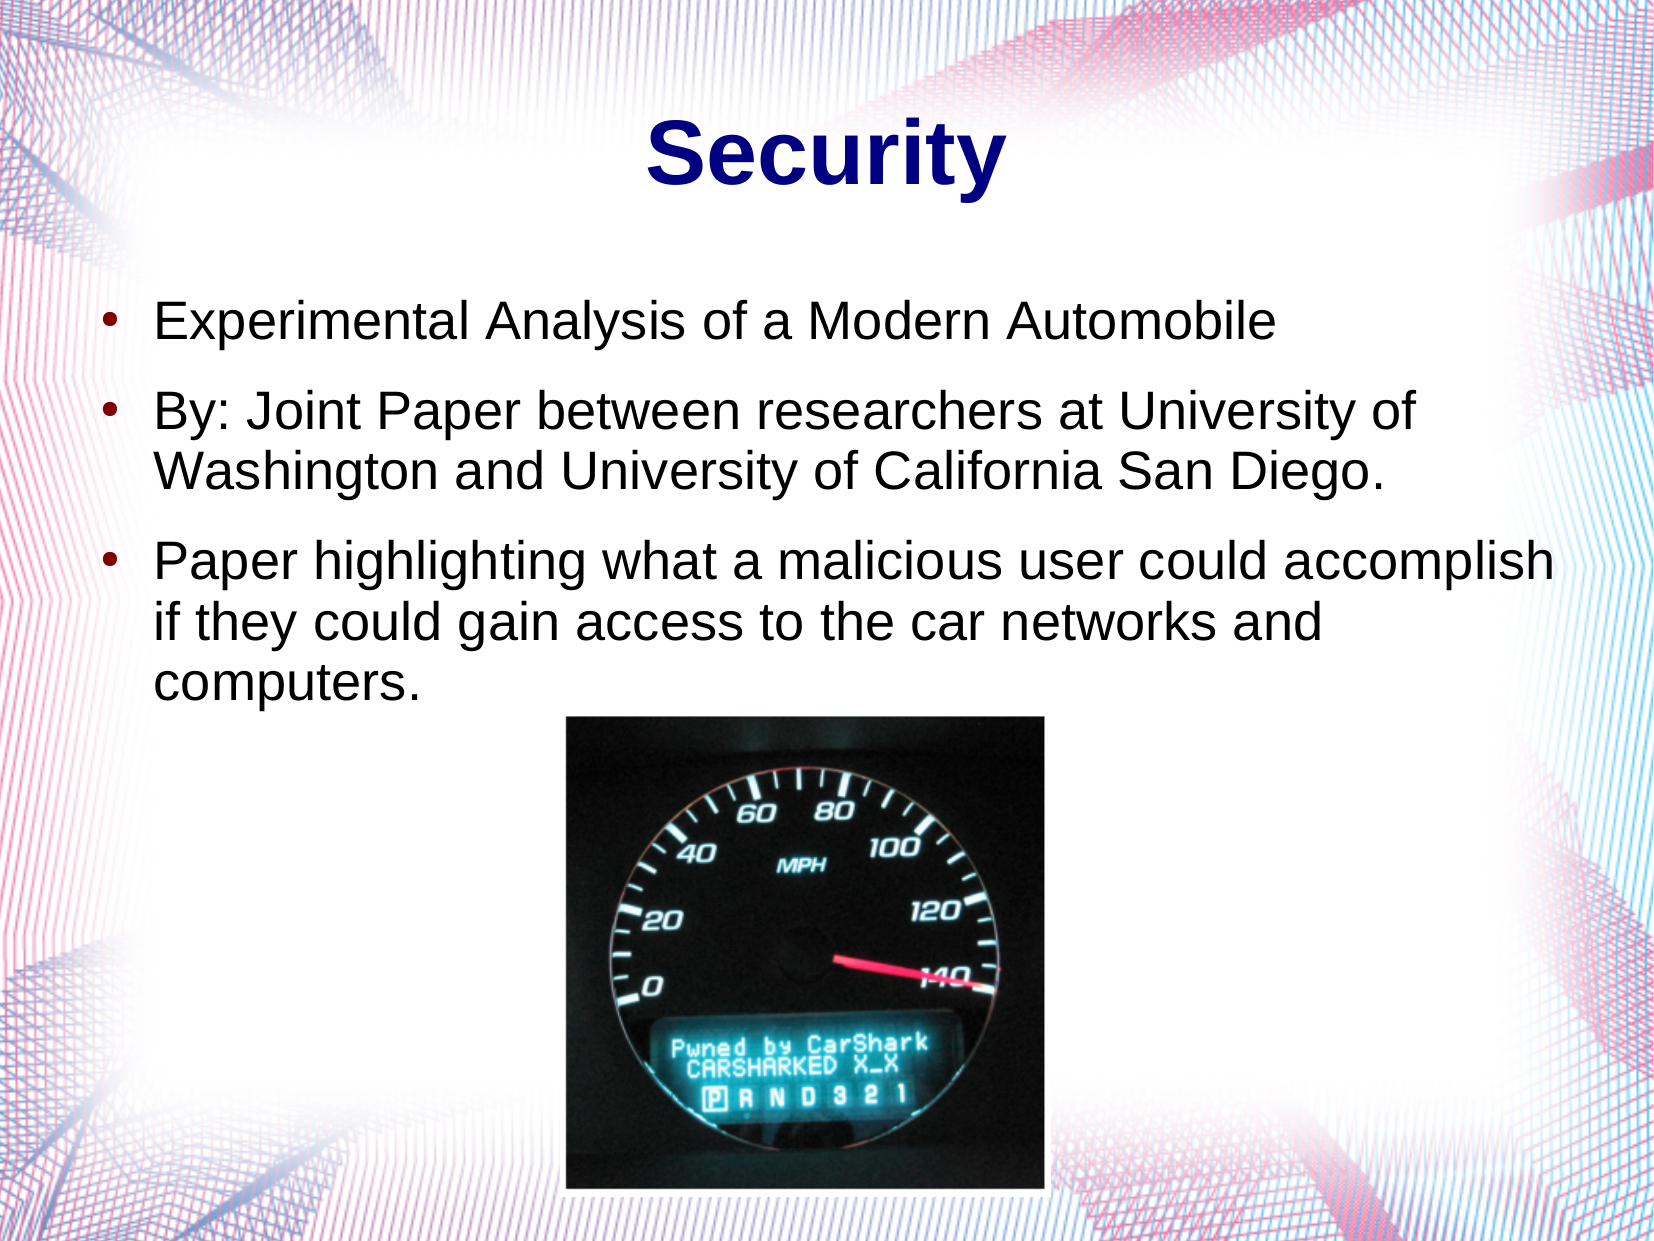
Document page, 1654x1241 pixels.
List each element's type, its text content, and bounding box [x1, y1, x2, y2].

picture [0, 0, 1654, 1241]
title Security [82, 49, 1571, 257]
list Experimental Analysis of a Modern Automobile By: Joint Paper between researchers at University of Washington and University of California San Diego. Paper highlighting what a malicious user could accomplish if they could gain access to the car networks and computers. [82, 290, 1571, 1109]
